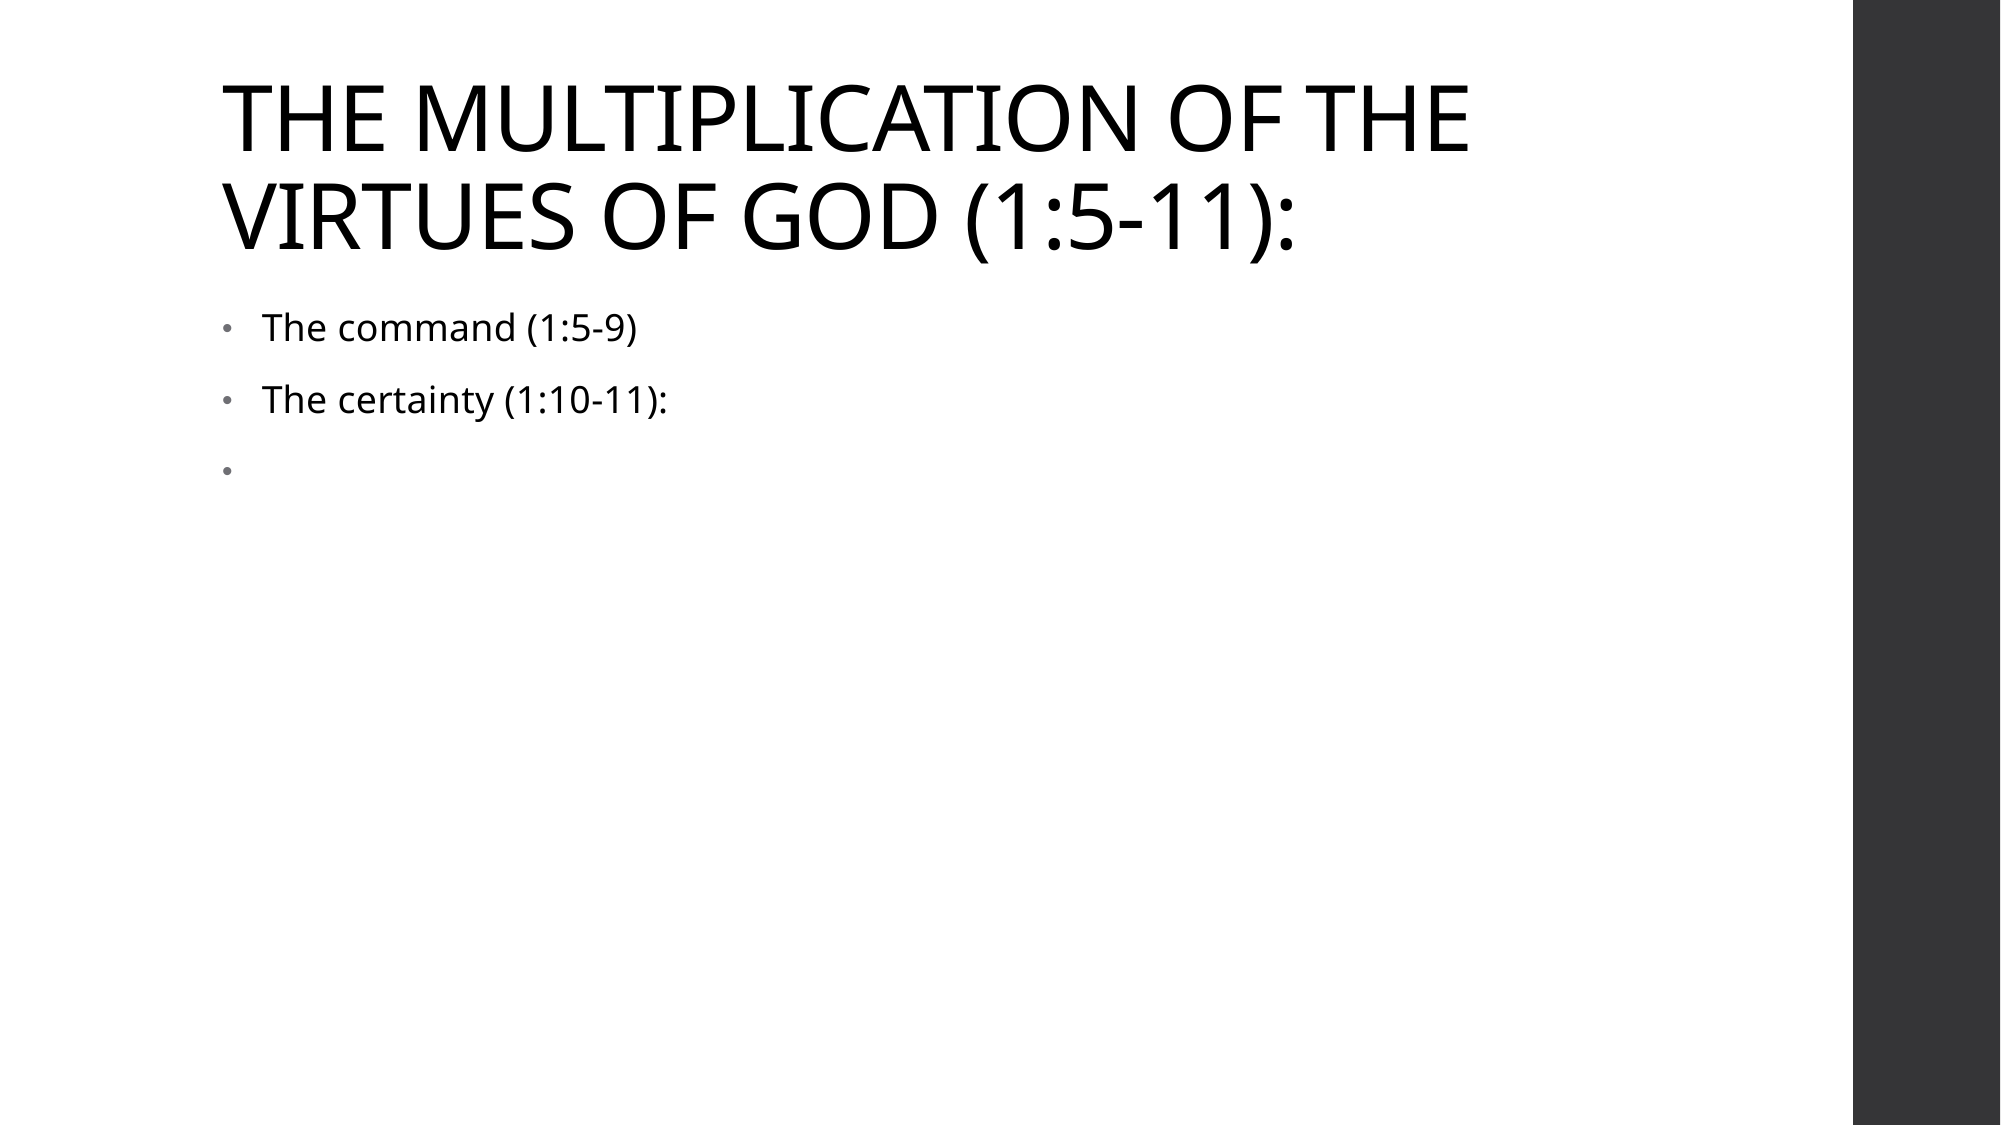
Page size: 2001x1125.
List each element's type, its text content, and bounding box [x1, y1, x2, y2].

list The command (1:5-9) The certainty (1:10-11): [206, 299, 1617, 1014]
title THE MULTIPLICATION OF THE VIRTUES OF GOD (1:5-11): [206, 60, 1797, 278]
